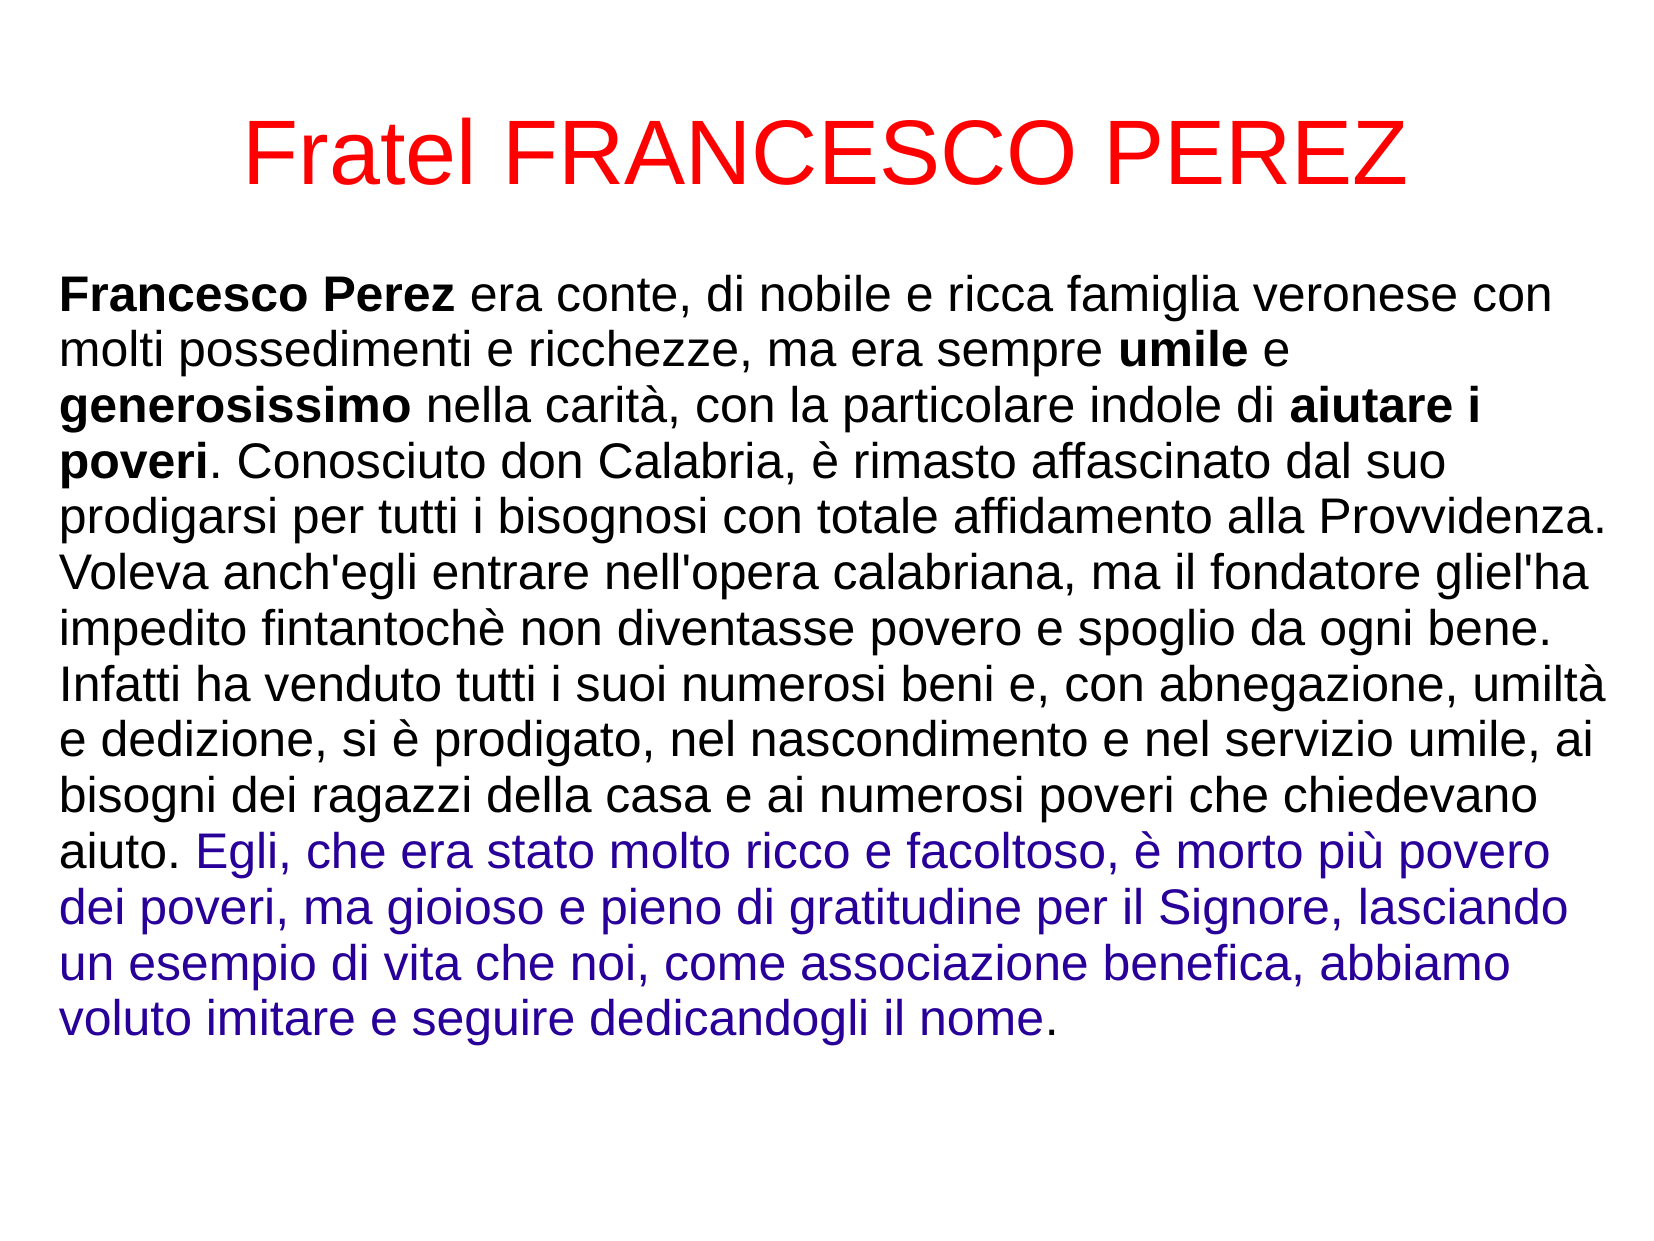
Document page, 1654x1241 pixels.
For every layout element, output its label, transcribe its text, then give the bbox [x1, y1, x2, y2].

title Fratel FRANCESCO PEREZ [82, 49, 1571, 257]
list Francesco Perez era conte, di nobile e ricca famiglia veronese con molti possedimenti e ricchezze, ma era sempre umile e generosissimo nella carità, con la particolare indole di aiutare i poveri. Conosciuto don Calabria, è rimasto affascinato dal suo prodigarsi per tutti i bisognosi con totale affidamento alla Provvidenza. Voleva anch'egli entrare nell'opera calabriana, ma il fondatore gliel'ha impedito fintantochè non diventasse povero e spoglio da ogni bene. Infatti ha venduto tutti i suoi numerosi beni e, con abnegazione, umiltà e dedizione, si è prodigato, nel nascondimento e nel servizio umile, ai bisogni dei ragazzi della casa e ai numerosi poveri che chiedevano aiuto. Egli, che era stato molto ricco e facoltoso, è morto più povero dei poveri, ma gioioso e pieno di gratitudine per il Signore, lasciando un esempio di vita che noi, come associazione benefica, abbiamo voluto imitare e seguire dedicandogli il nome. [59, 265, 1625, 1239]
